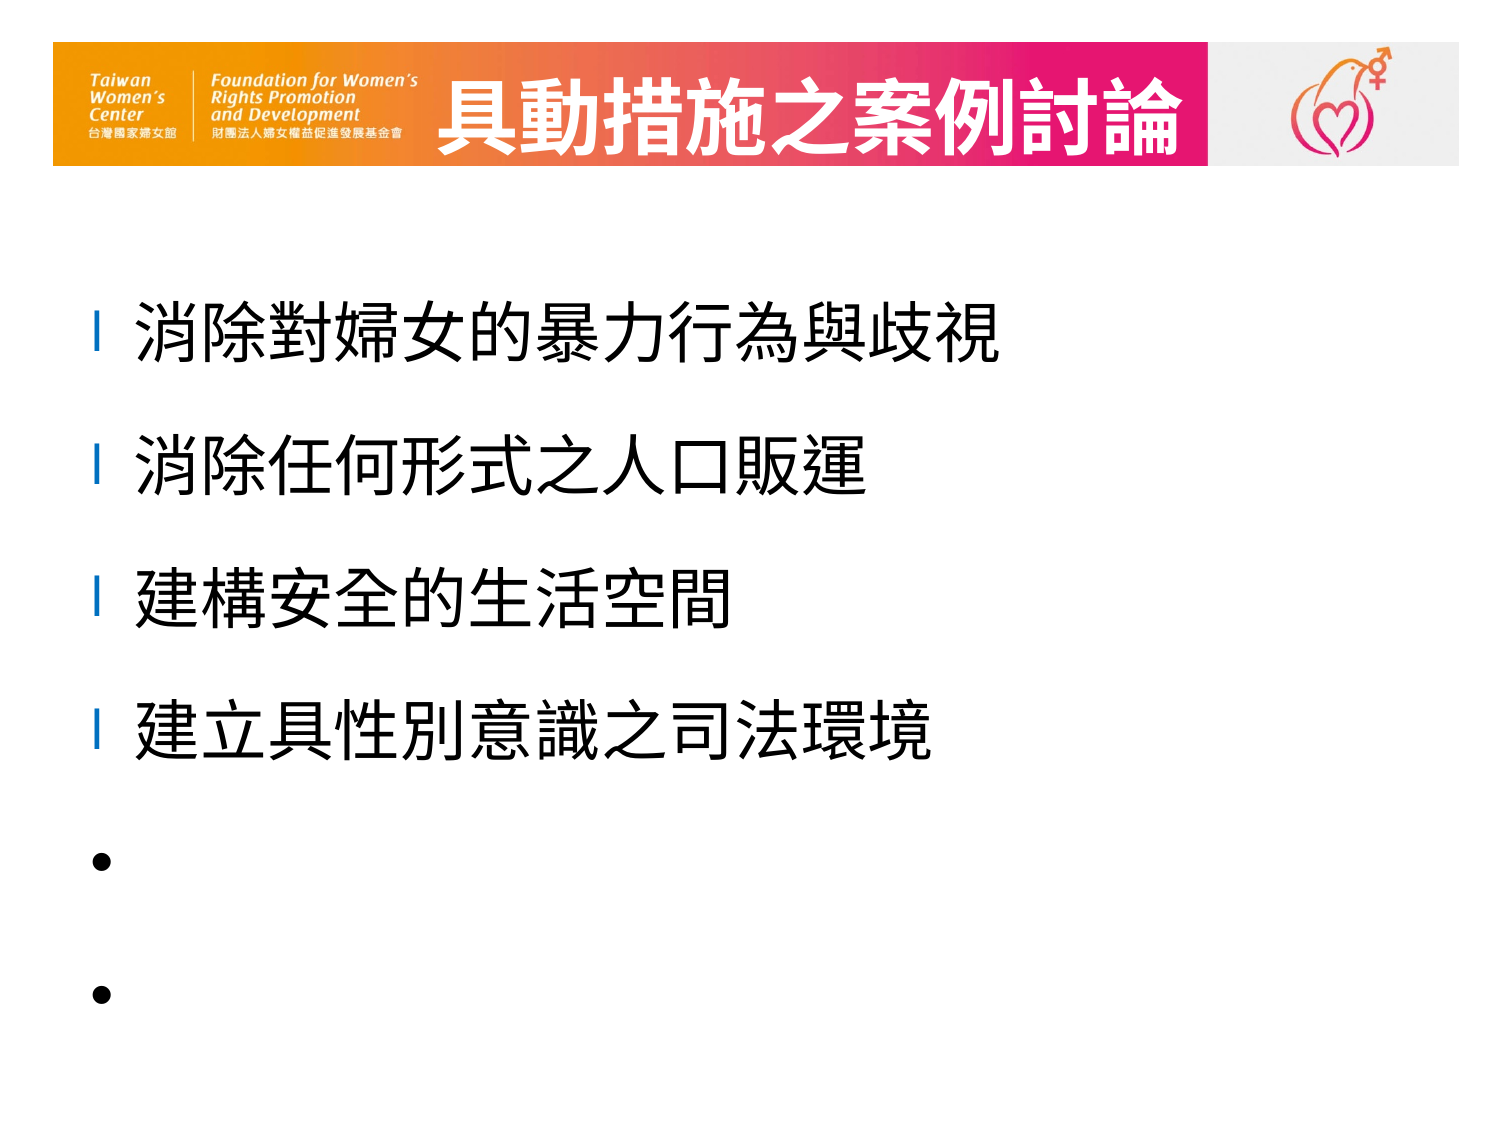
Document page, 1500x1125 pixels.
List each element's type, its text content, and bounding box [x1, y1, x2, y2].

list 消除對婦女的暴力行為與歧視 消除任何形式之人口販運 建構安全的生活空間 建立具性別意識之司法環境 [75, 243, 1483, 1005]
title 具動措施之案例討論 [194, 45, 1426, 185]
